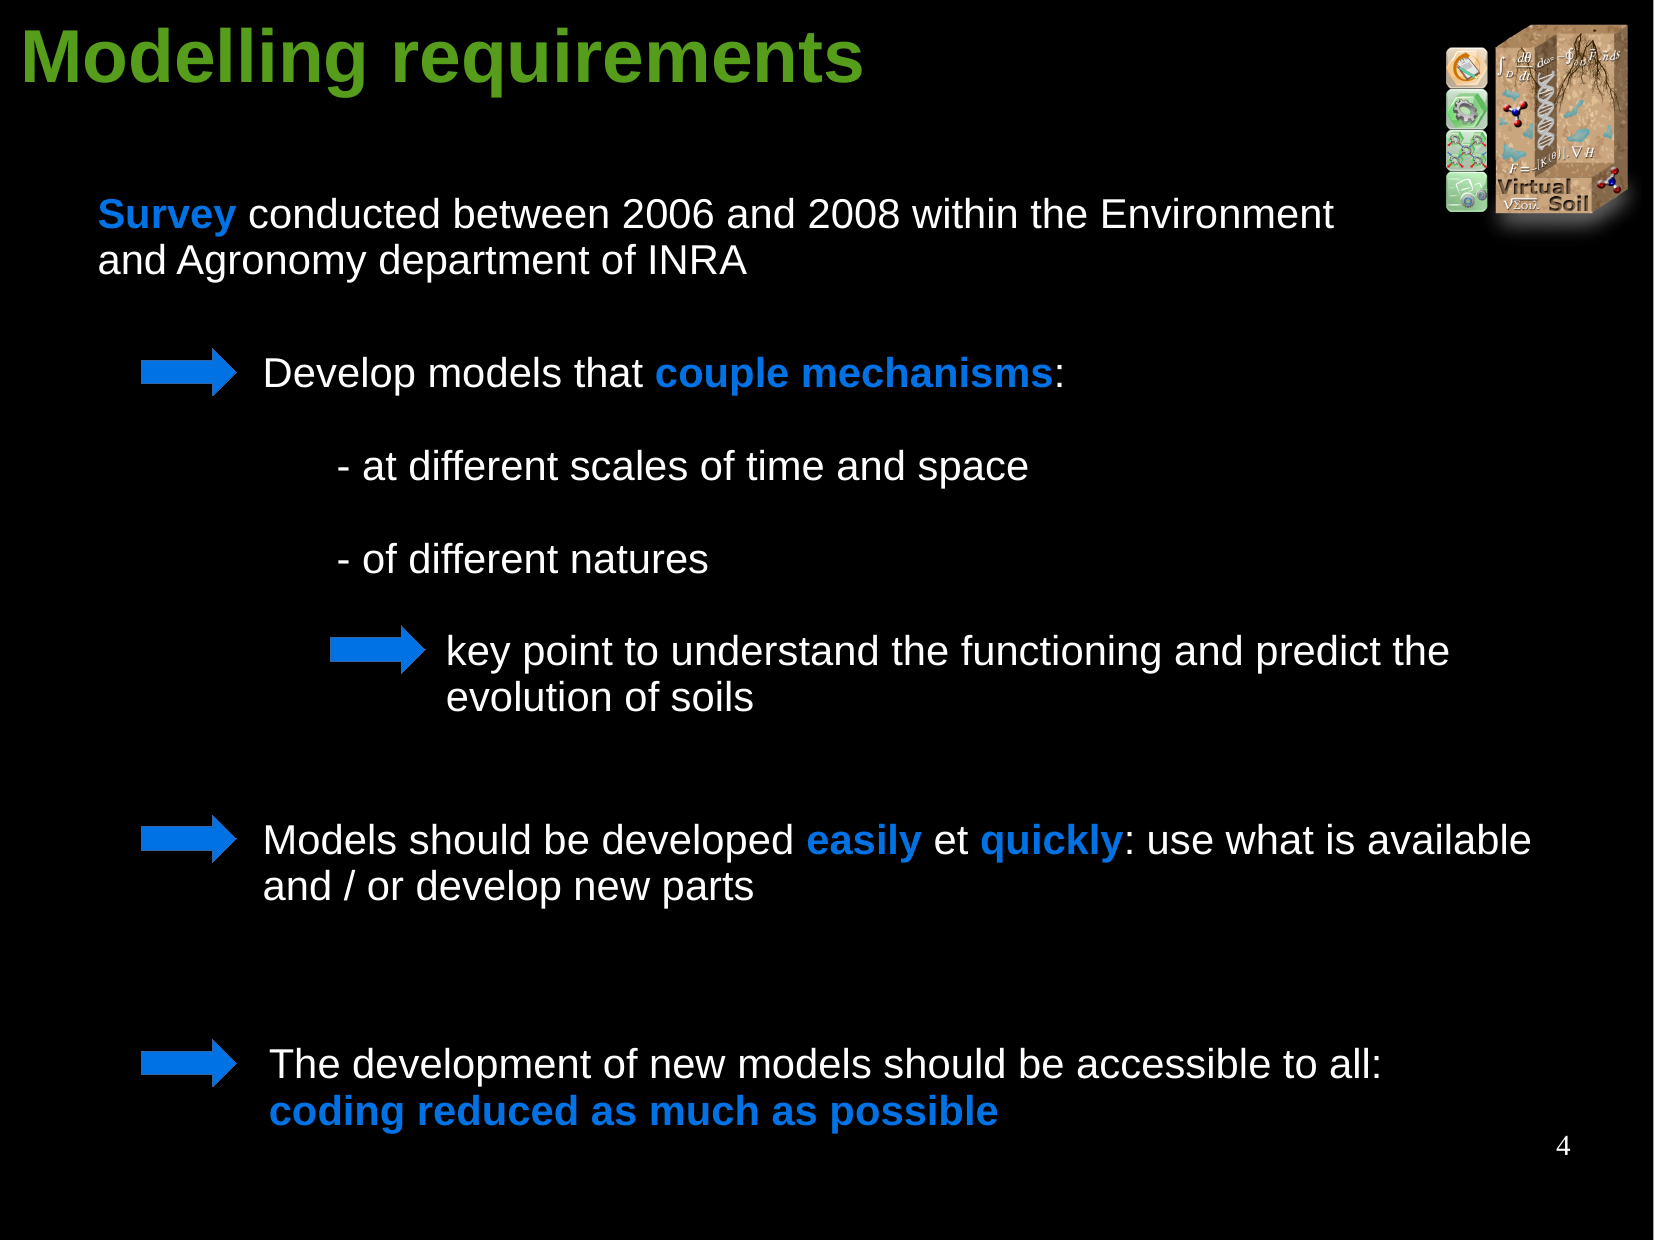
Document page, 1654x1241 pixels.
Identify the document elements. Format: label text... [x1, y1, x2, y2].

text_box [141, 348, 237, 396]
text_box [141, 1039, 237, 1087]
text_box key point to understand the functioning and predict the evolution of soils [431, 620, 1501, 728]
text_box Develop models that couple mechanisms: - at different scales of time and space - of different natures [248, 342, 1489, 590]
picture [1409, 0, 1642, 260]
text_box [330, 625, 426, 674]
text_box The development of new models should be accessible to all: coding reduced as much as possible [253, 1033, 1524, 1142]
text_box Modelling requirements [5, 7, 1276, 107]
text_box [141, 815, 237, 863]
text_box Models should be developed easily et quickly: use what is available and / or develop new parts [248, 809, 1560, 917]
text_box Survey conducted between 2006 and 2008 within the Environment and Agronomy department of INRA [82, 183, 1607, 291]
